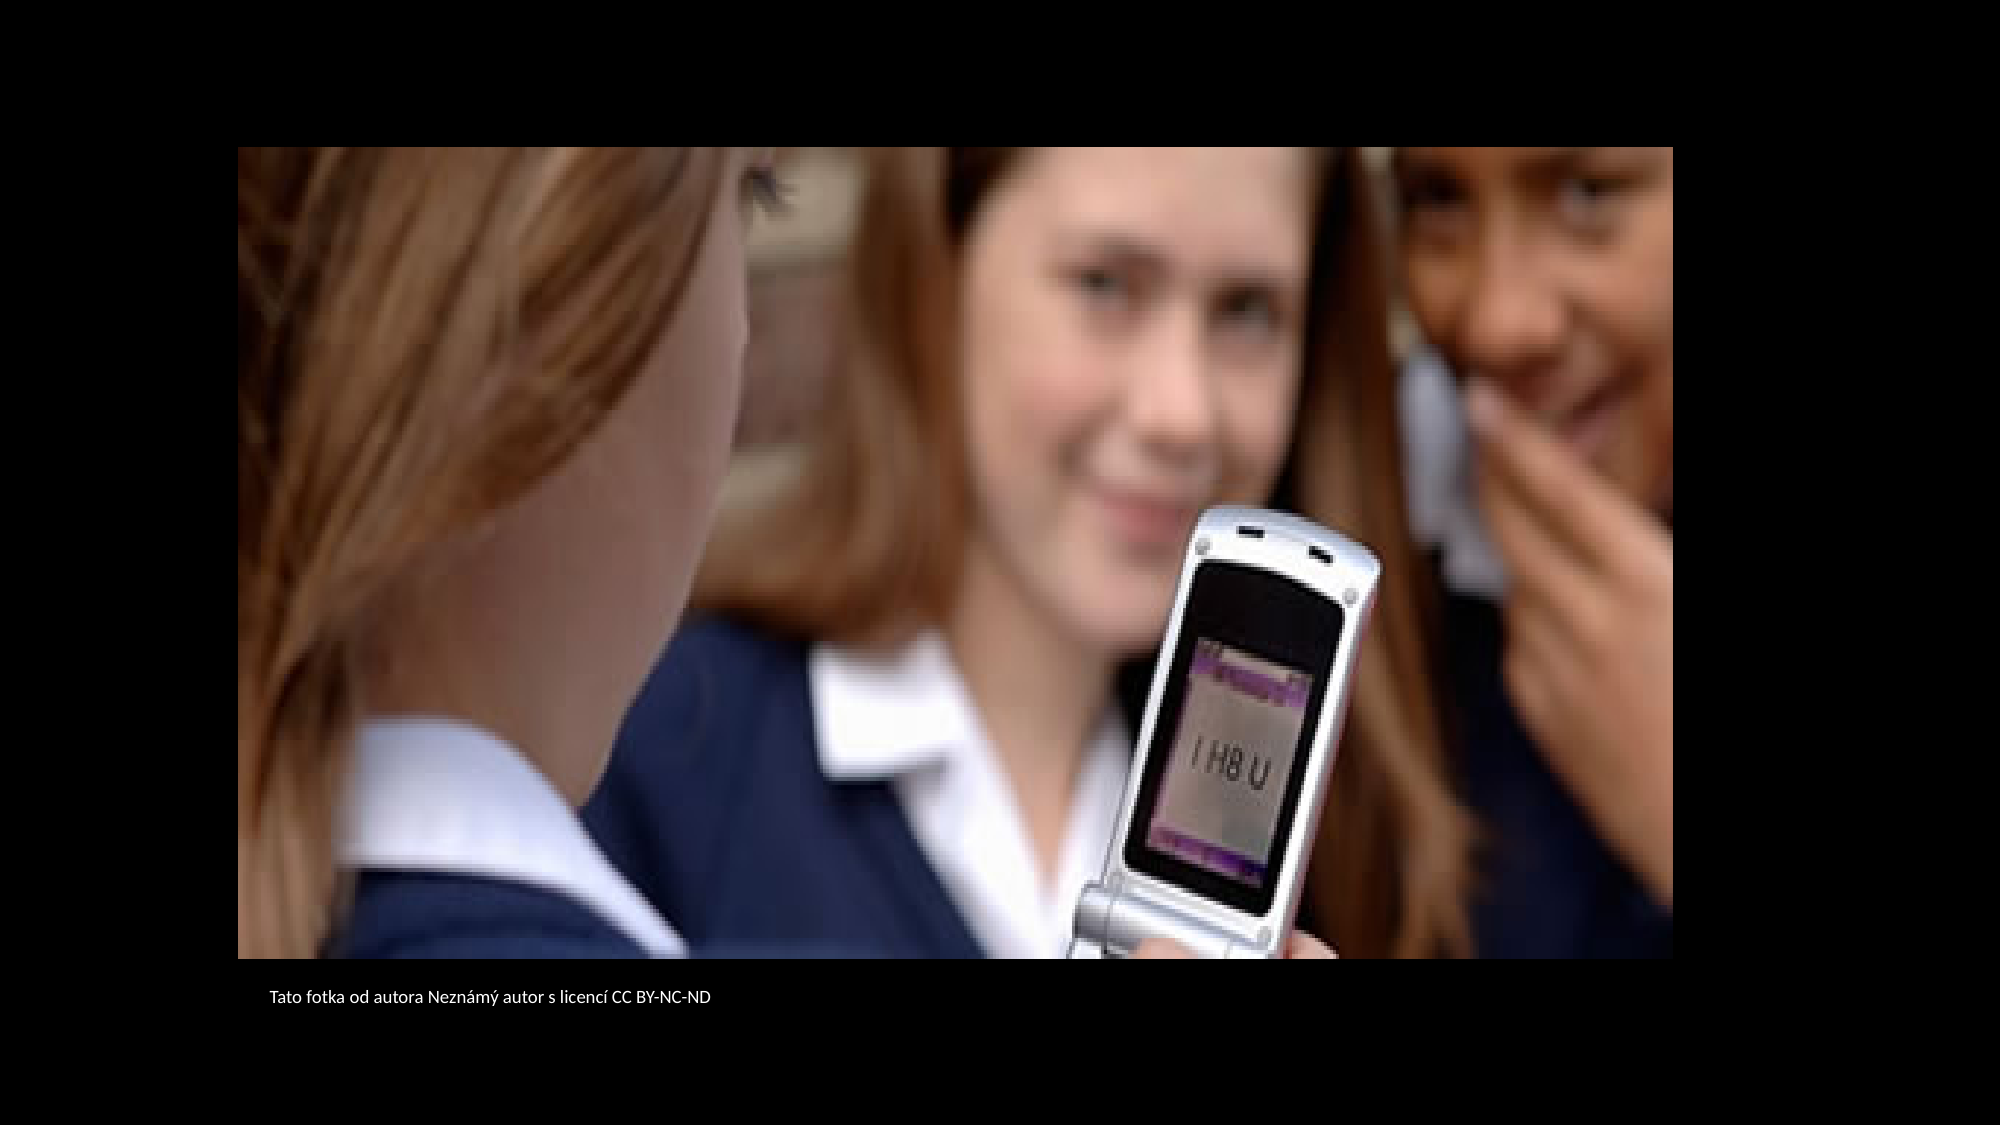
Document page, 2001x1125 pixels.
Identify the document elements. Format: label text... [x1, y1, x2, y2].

text_box Tato fotka od autora Neznámý autor s licencí CC BY-NC-ND [165, 977, 1443, 1015]
picture [238, 147, 1673, 960]
